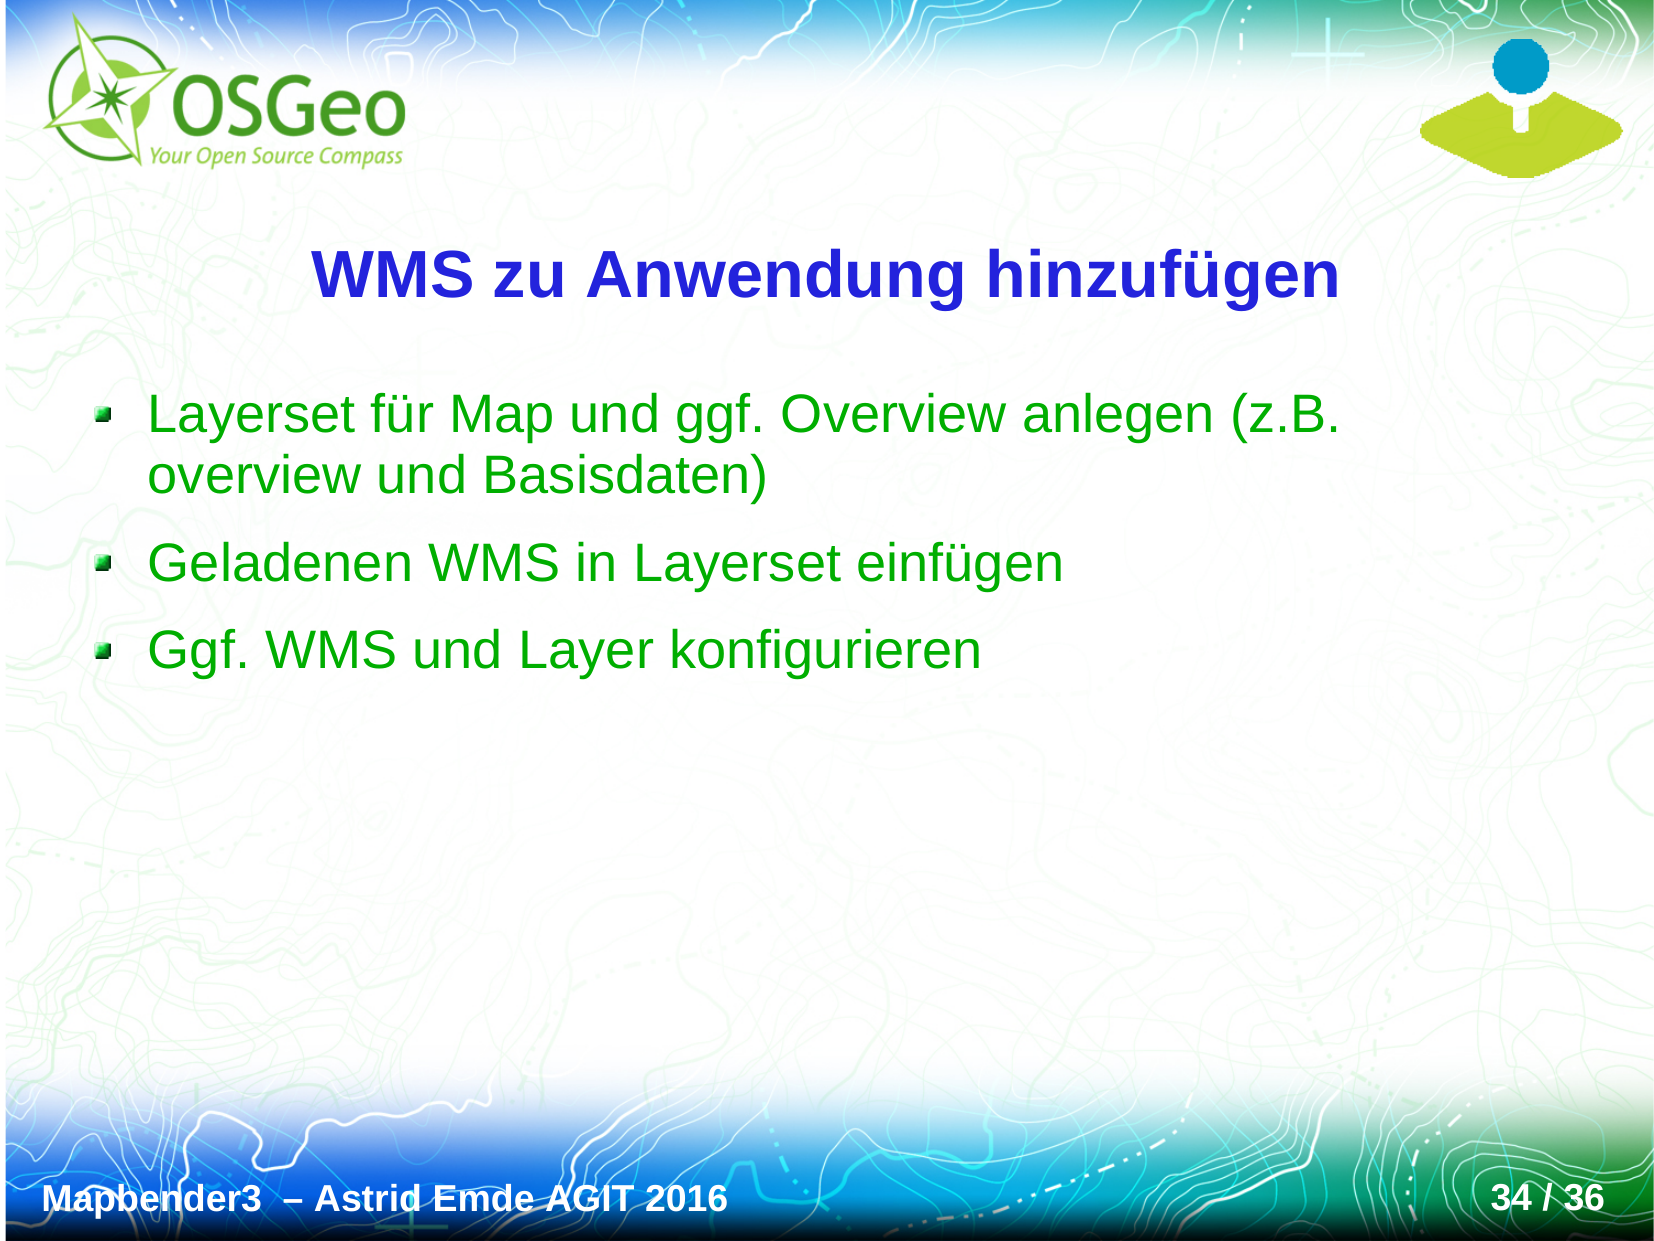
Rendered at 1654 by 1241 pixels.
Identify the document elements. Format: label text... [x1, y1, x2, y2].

list Layerset für Map und ggf. Overview anlegen (z.B. overview und Basisdaten) Geladenen WMS in Layerset einfügen Ggf. WMS und Layer konfigurieren [76, 383, 1565, 1203]
picture [5, 0, 1654, 1241]
title WMS zu Anwendung hinzufügen [82, 200, 1571, 349]
